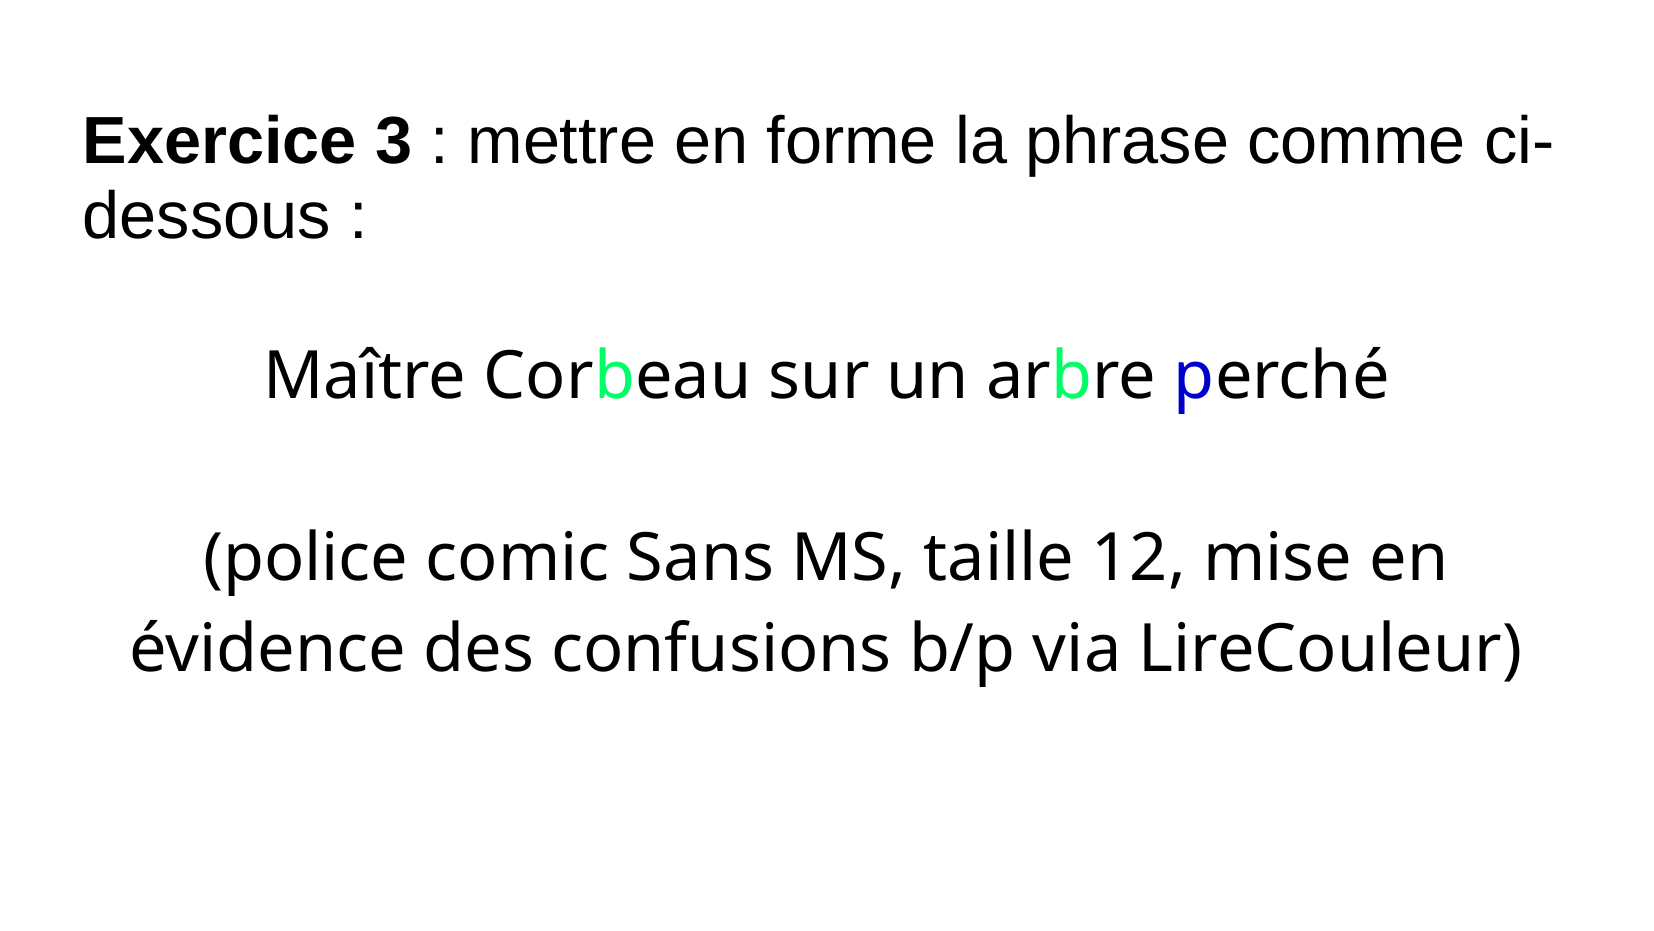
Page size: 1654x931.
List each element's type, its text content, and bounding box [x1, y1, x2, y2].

subtitle Exercice 3 : mettre en forme la phrase comme ci-dessous : Maître Corbeau sur un arbre perché (police comic Sans MS, taille 12, mise en évidence des confusions b/p via LireCouleur) [82, 37, 1571, 757]
